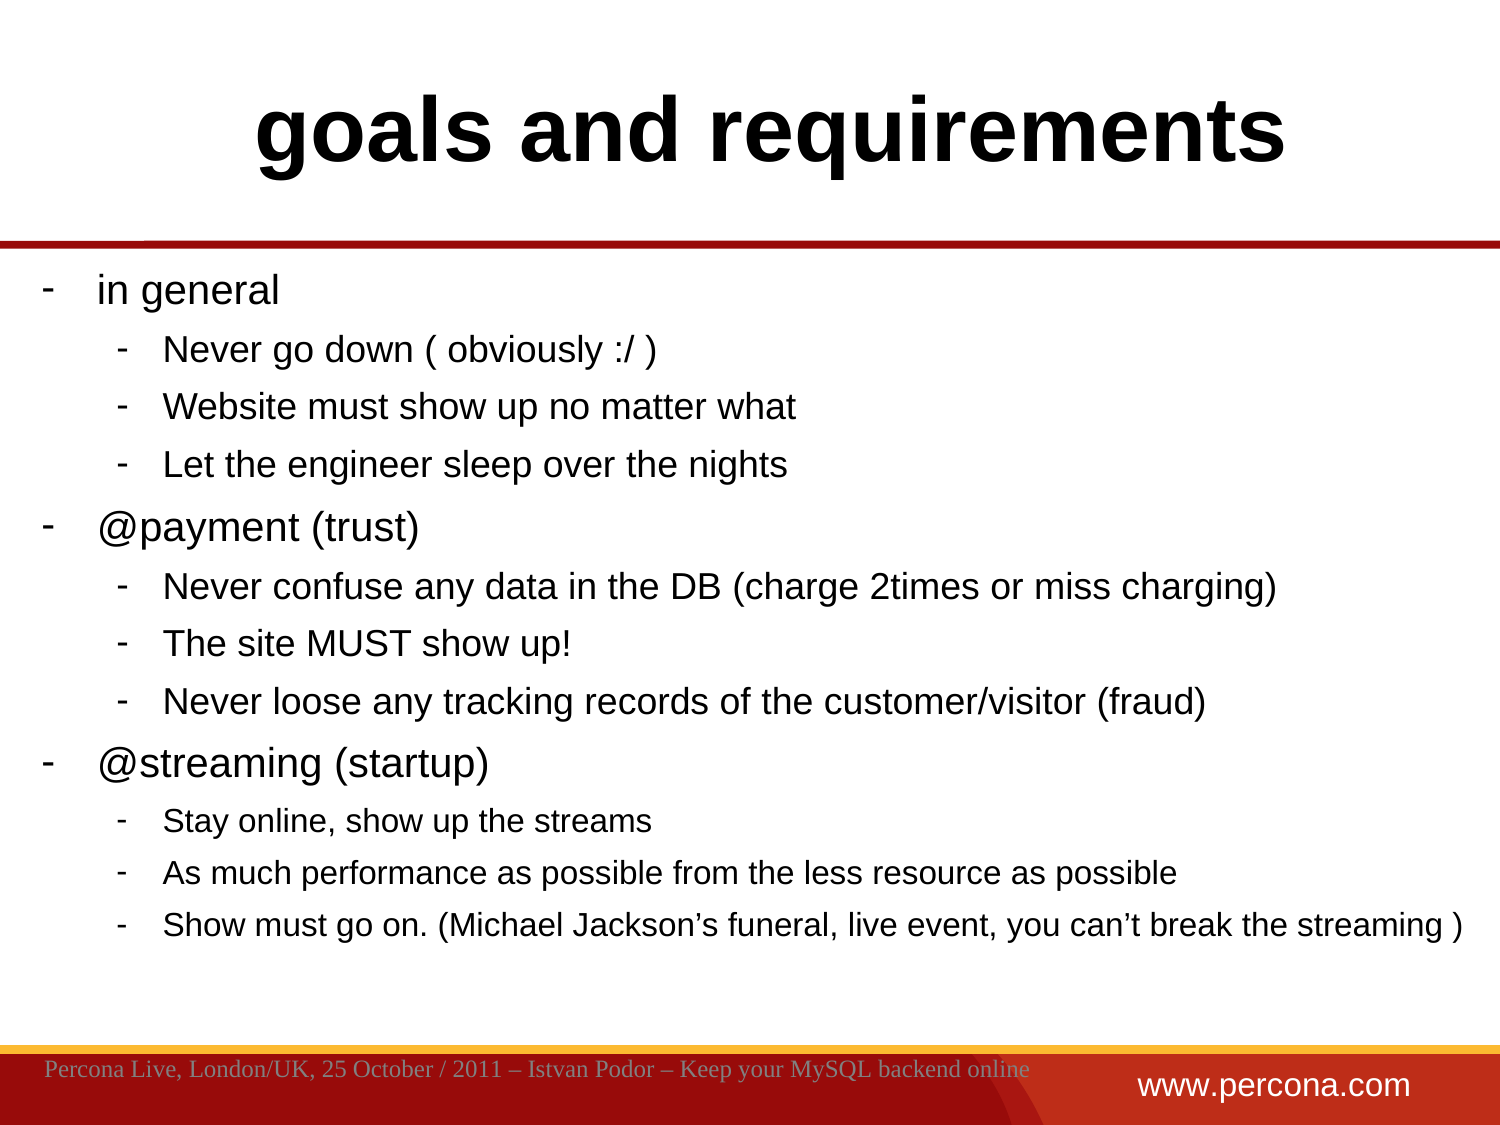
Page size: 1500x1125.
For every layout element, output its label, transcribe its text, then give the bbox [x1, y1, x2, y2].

text_box Percona Live, London/UK, 25 October / 2011 – Istvan Podor – Keep your MySQL backend online [29, 1046, 1128, 1103]
list in general Never go down ( obviously :/ ) Website must show up no matter what Let the engineer sleep over the nights @payment (trust) Never confuse any data in the DB (charge 2times or miss charging) The site MUST show up! Never loose any tracking records of the customer/visitor (fraud) @streaming (startup) Stay online, show up the streams As much performance as possible from the less resource as possible Show must go on. (Michael Jackson’s funeral, live event, you can’t break the streaming ) [41, 262, 1471, 1005]
title goals and requirements [41, 6, 1471, 243]
